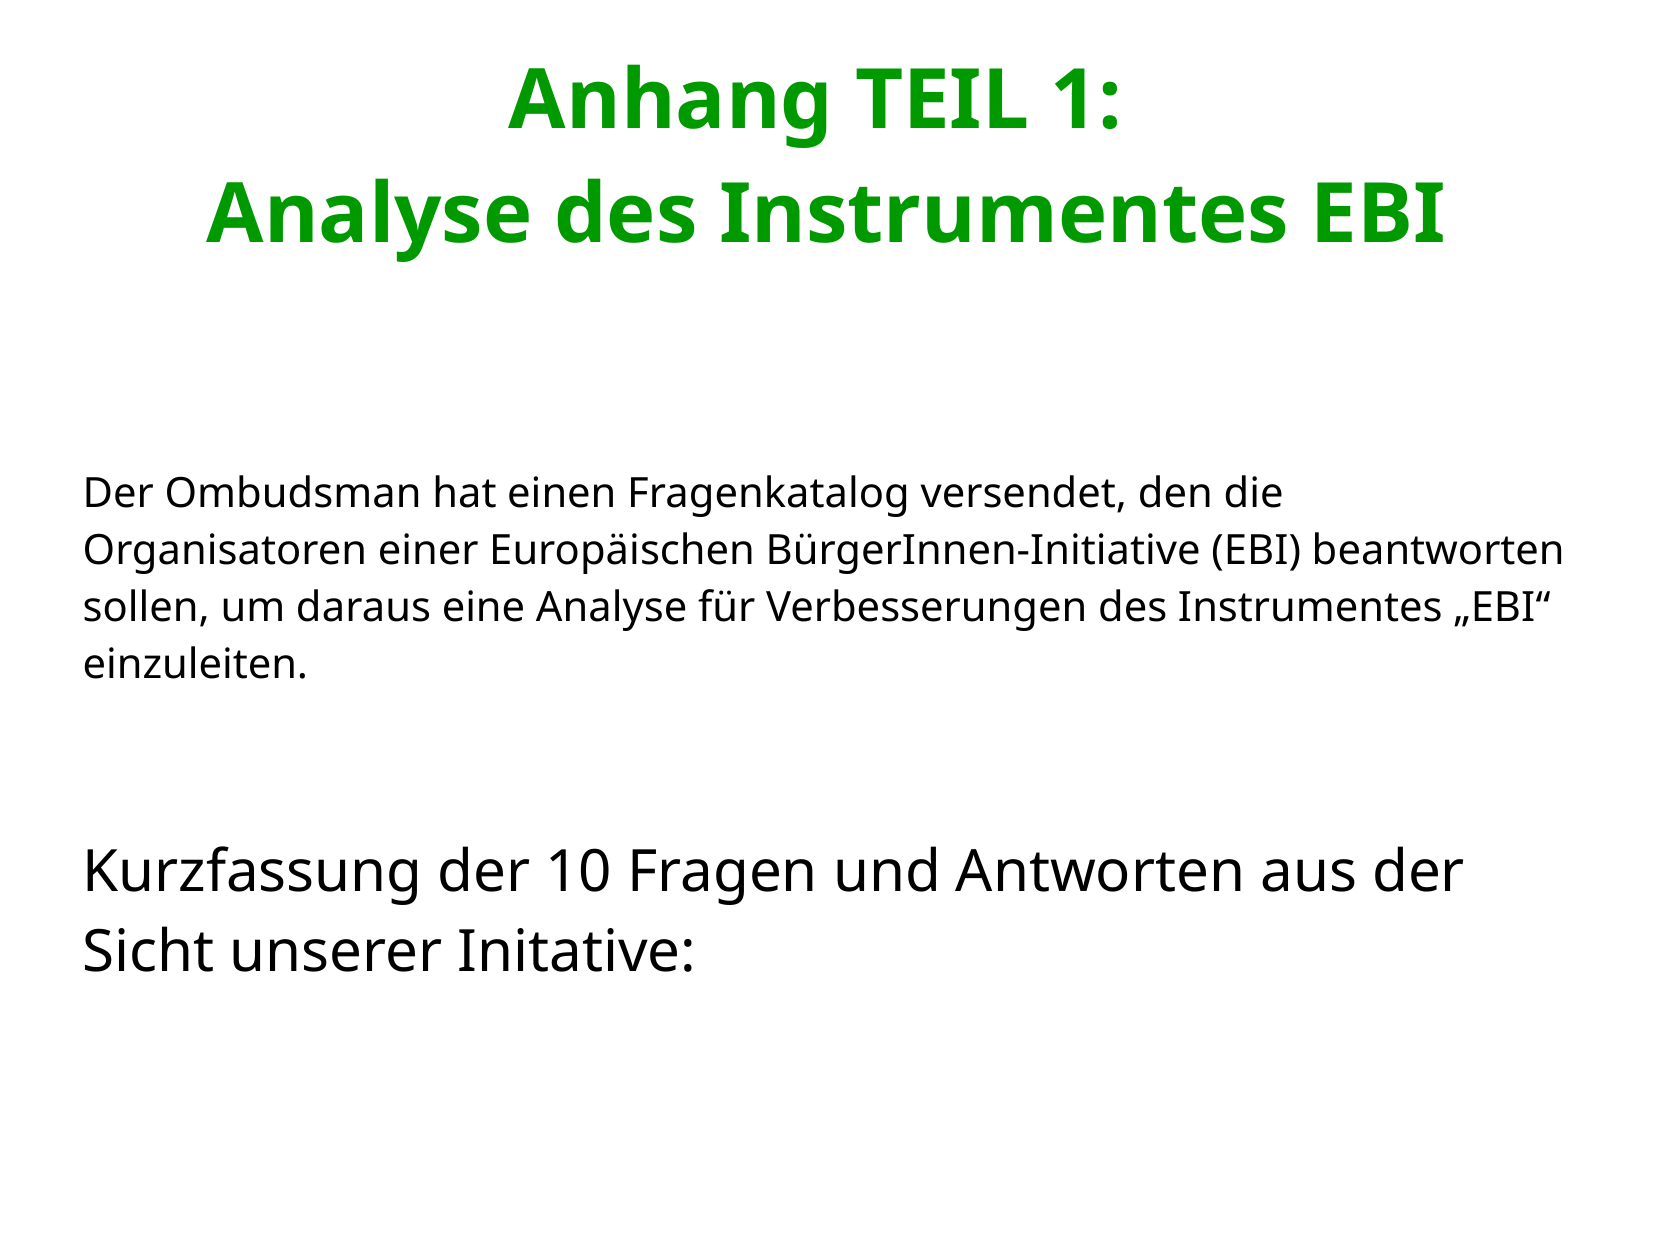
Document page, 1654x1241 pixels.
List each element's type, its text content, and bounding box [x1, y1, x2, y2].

title Anhang TEIL 1: Analyse des Instrumentes EBI [82, 49, 1571, 257]
list Der Ombudsman hat einen Fragenkatalog versendet, den die Organisatoren einer Europäischen BürgerInnen-Initiative (EBI) beantworten sollen, um daraus eine Analyse für Verbesserungen des Instrumentes „EBI“ einzuleiten. Kurzfassung der 10 Fragen und Antworten aus der Sicht unserer Initative: [82, 290, 1571, 1010]
